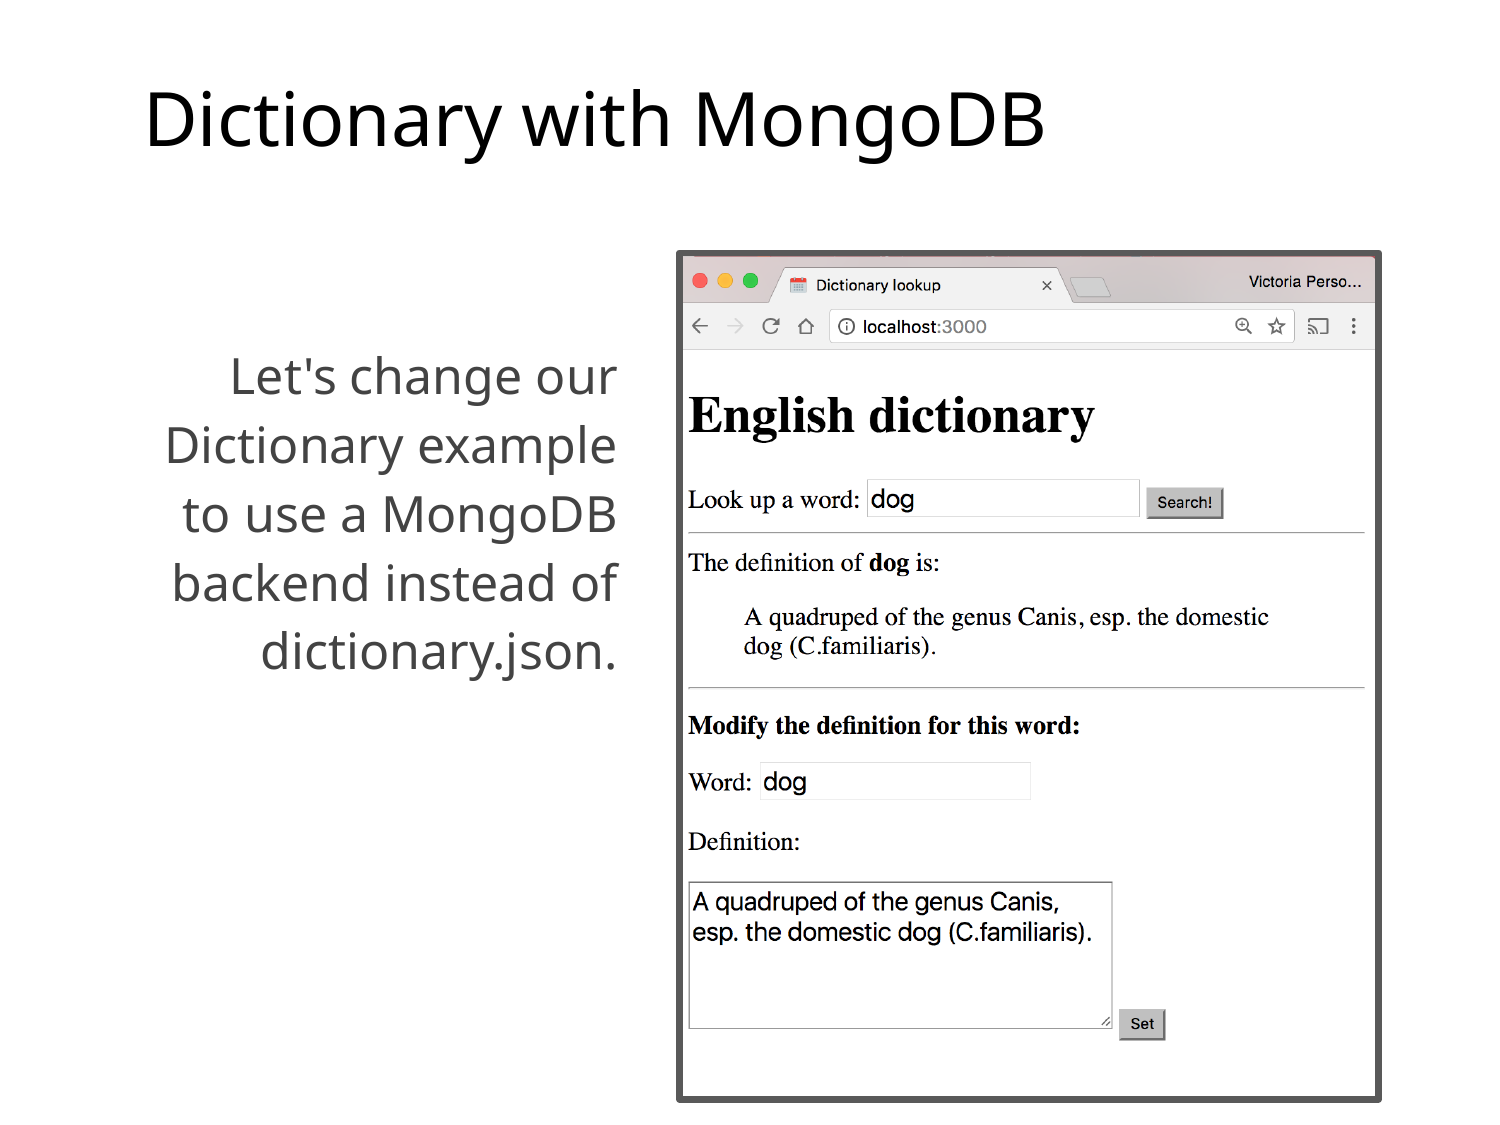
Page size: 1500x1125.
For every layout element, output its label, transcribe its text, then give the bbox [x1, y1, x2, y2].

list Let's change our Dictionary example to use a MongoDB backend instead of dictionary.json. [128, 320, 633, 805]
title Dictionary with MongoDB [128, 56, 1372, 183]
picture [682, 255, 1376, 1097]
